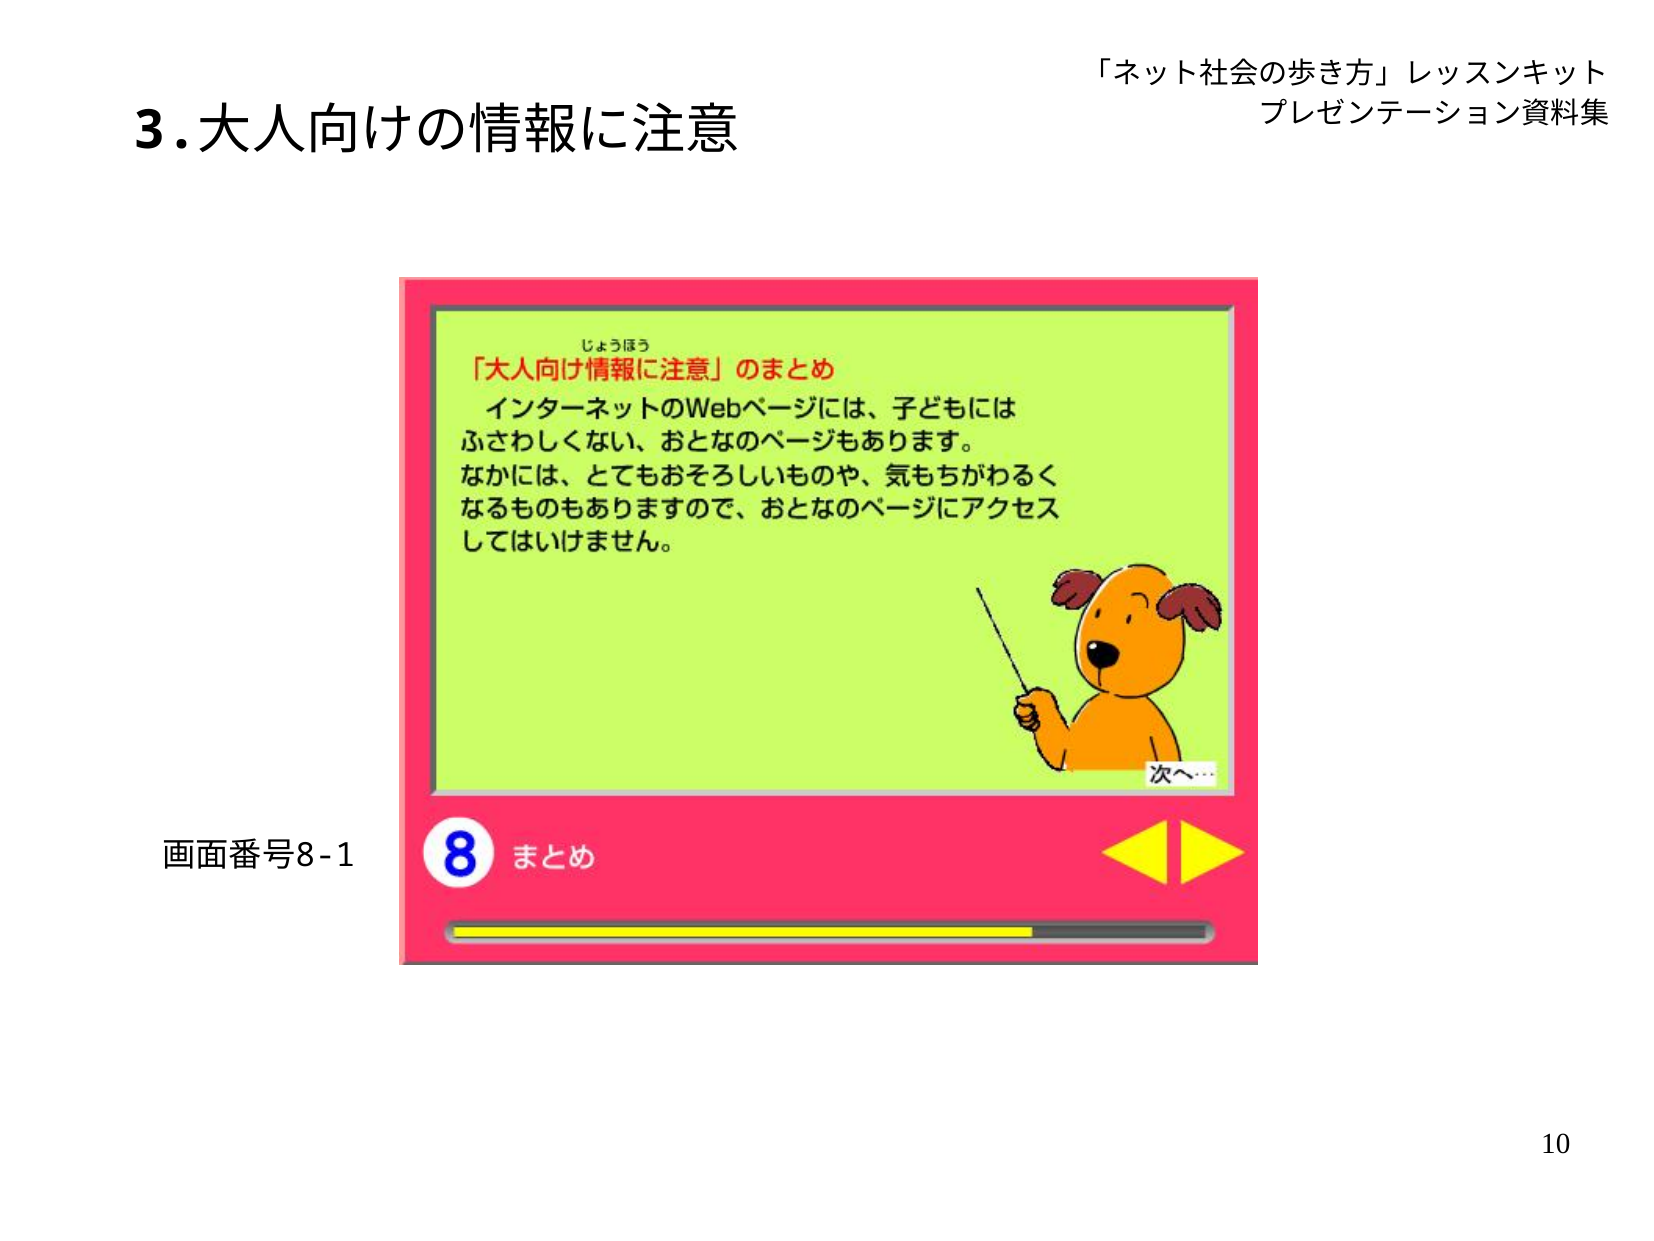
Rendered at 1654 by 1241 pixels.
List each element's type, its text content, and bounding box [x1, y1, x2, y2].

text_box 画面番号8-1 [147, 826, 384, 882]
text_box 「ネット社会の歩き方」レッスンキット プレゼンテーション資料集 [1062, 44, 1625, 139]
picture [399, 277, 1258, 965]
text_box 3.大人向けの情報に注意 [118, 88, 1093, 169]
